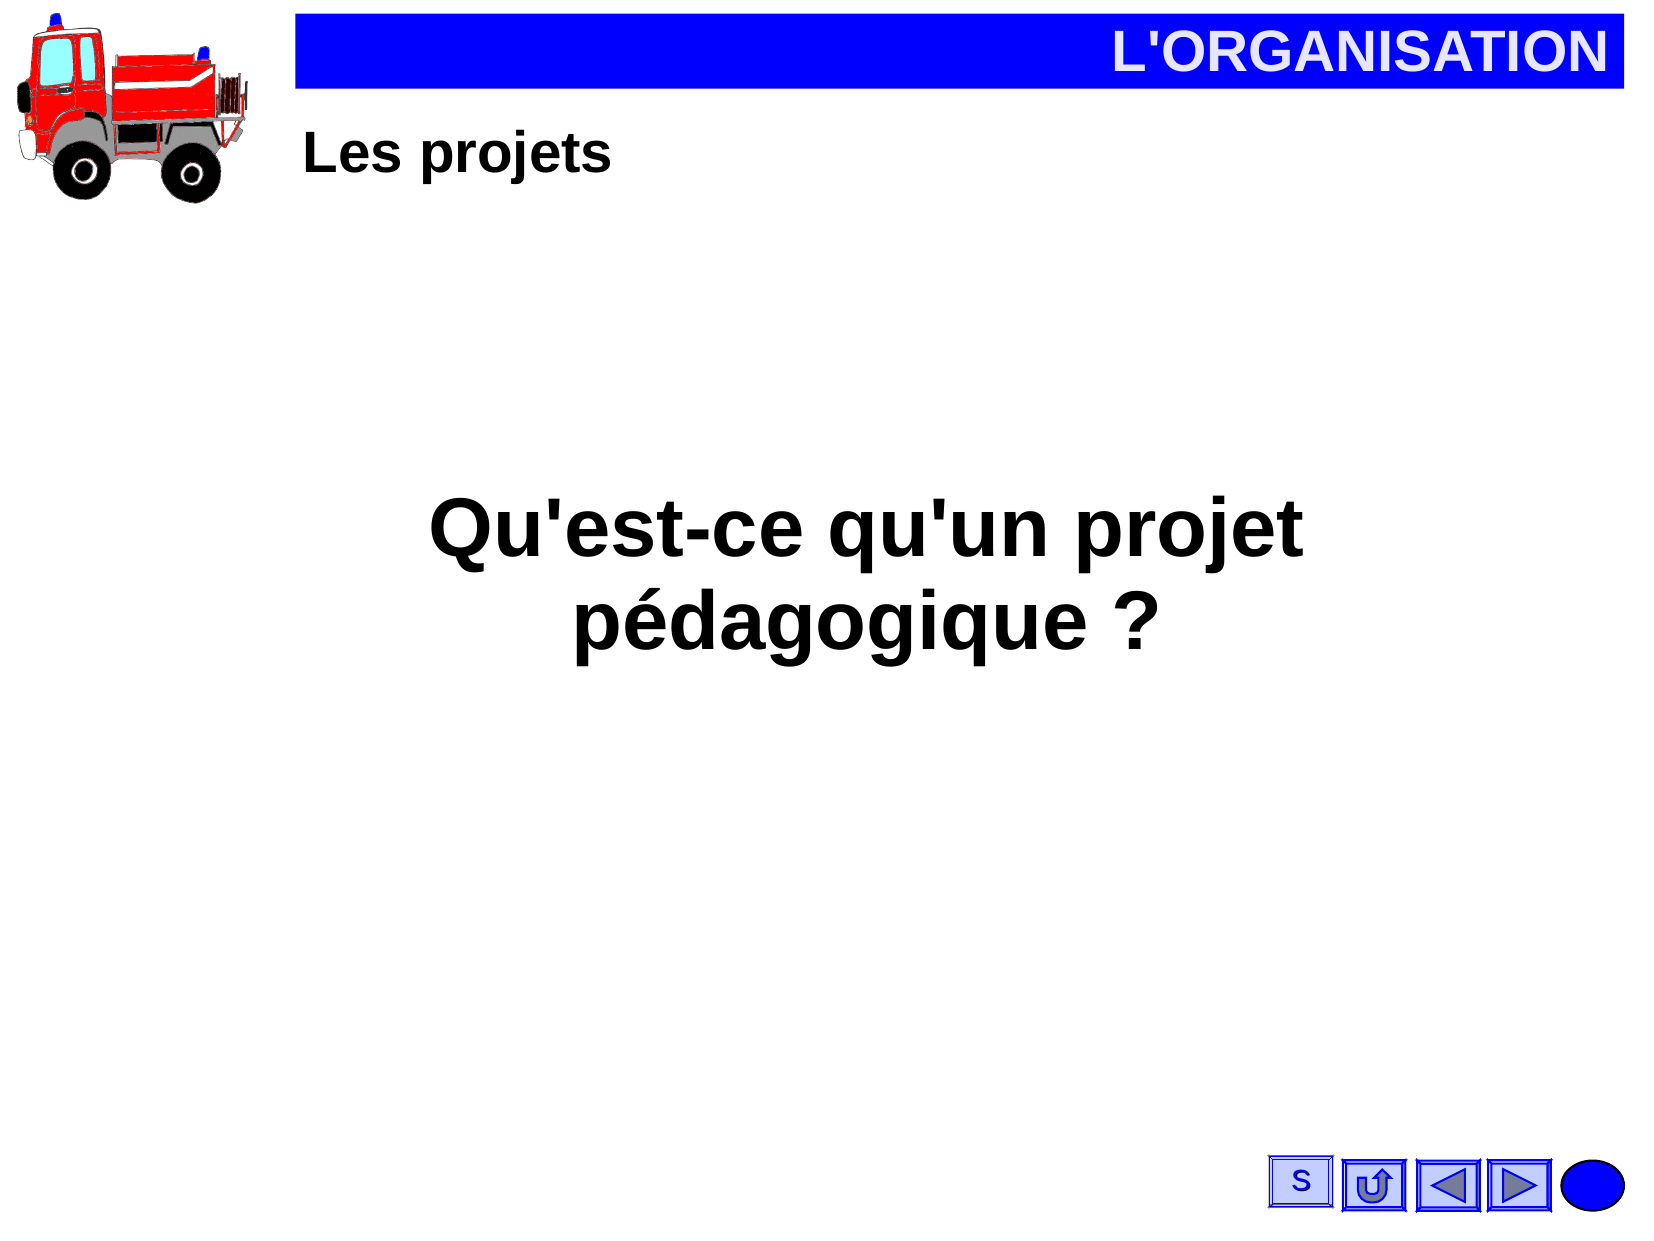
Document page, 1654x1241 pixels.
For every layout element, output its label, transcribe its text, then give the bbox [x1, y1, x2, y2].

text_box L'ORGANISATION [295, 13, 1625, 89]
picture [8, 8, 257, 216]
list Qu'est-ce qu'un projet pédagogique ? [201, 295, 1477, 1004]
text_box [1561, 1160, 1625, 1211]
text_box Les projets [287, 112, 630, 193]
